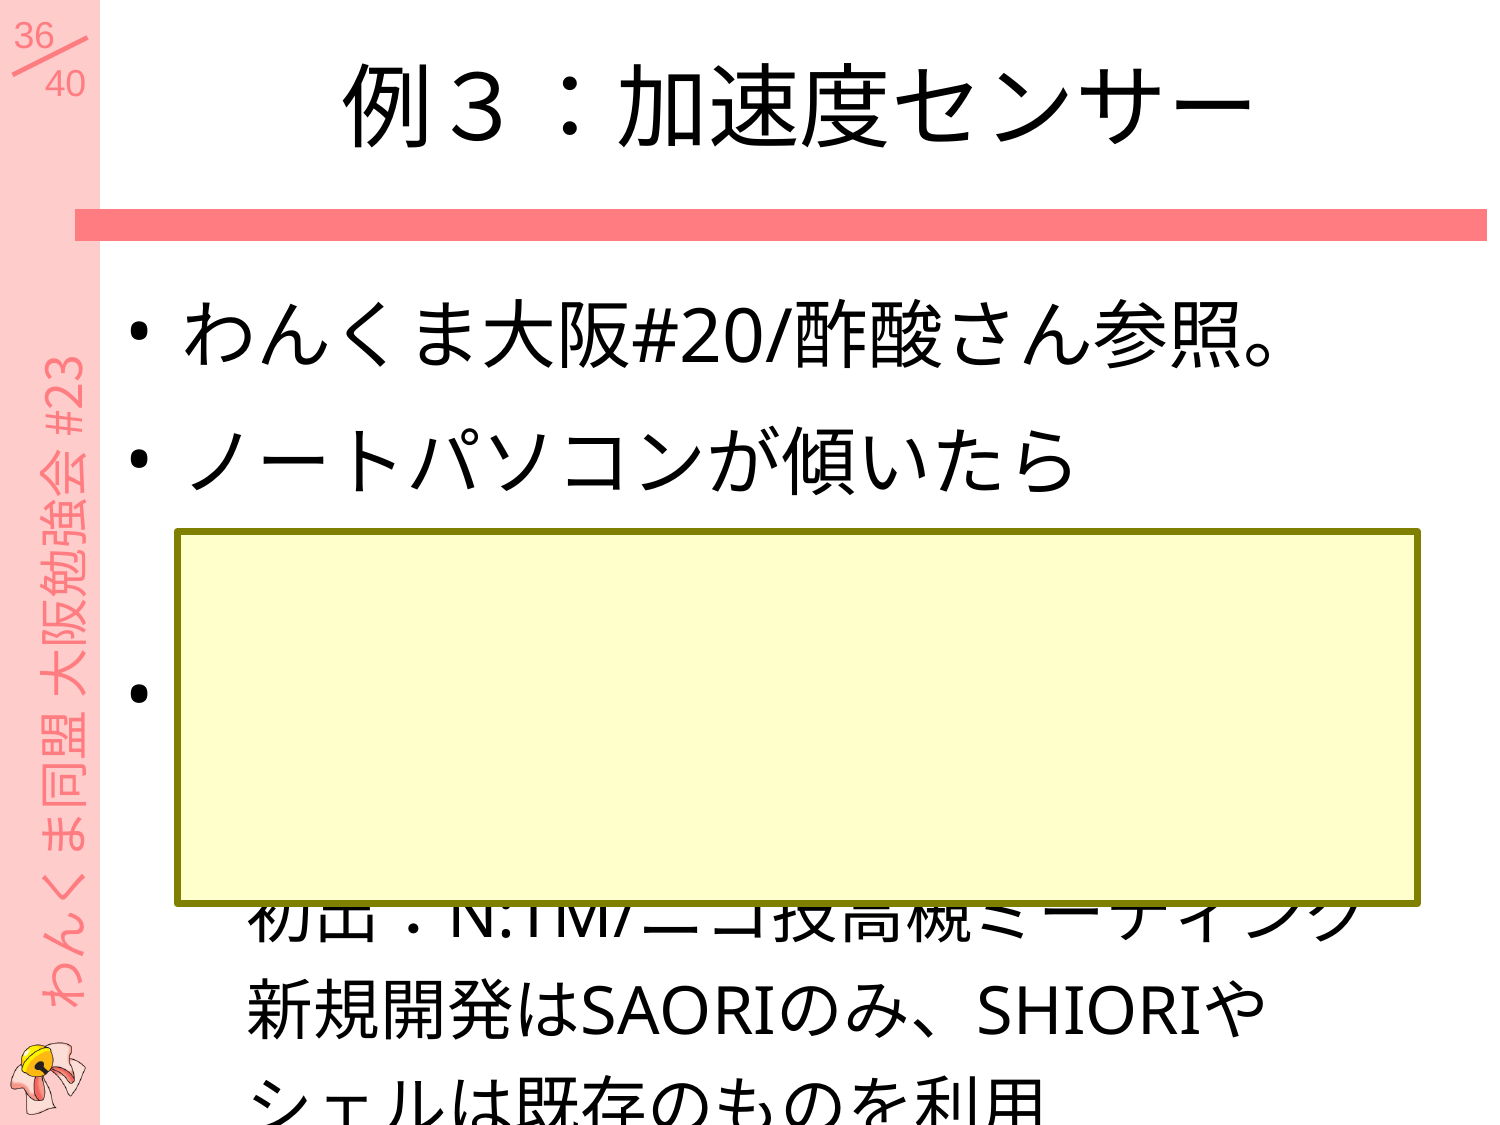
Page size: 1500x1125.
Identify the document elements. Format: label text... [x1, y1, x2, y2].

list わんくま大阪#20/酢酸さん参照。 ノートパソコンが傾いたら ずり落ちるとか… 実はプロトタイプができてます。 実装：早坂氏 初出：N:TM/ニコ技高槻ミーティング 新規開発はSAORIのみ、SHIORIや シェルは既存のものを利用 [125, 275, 1476, 1101]
picture [10, 1042, 86, 1115]
text_box [177, 531, 1418, 904]
title 例３：加速度センサー [125, 0, 1476, 218]
